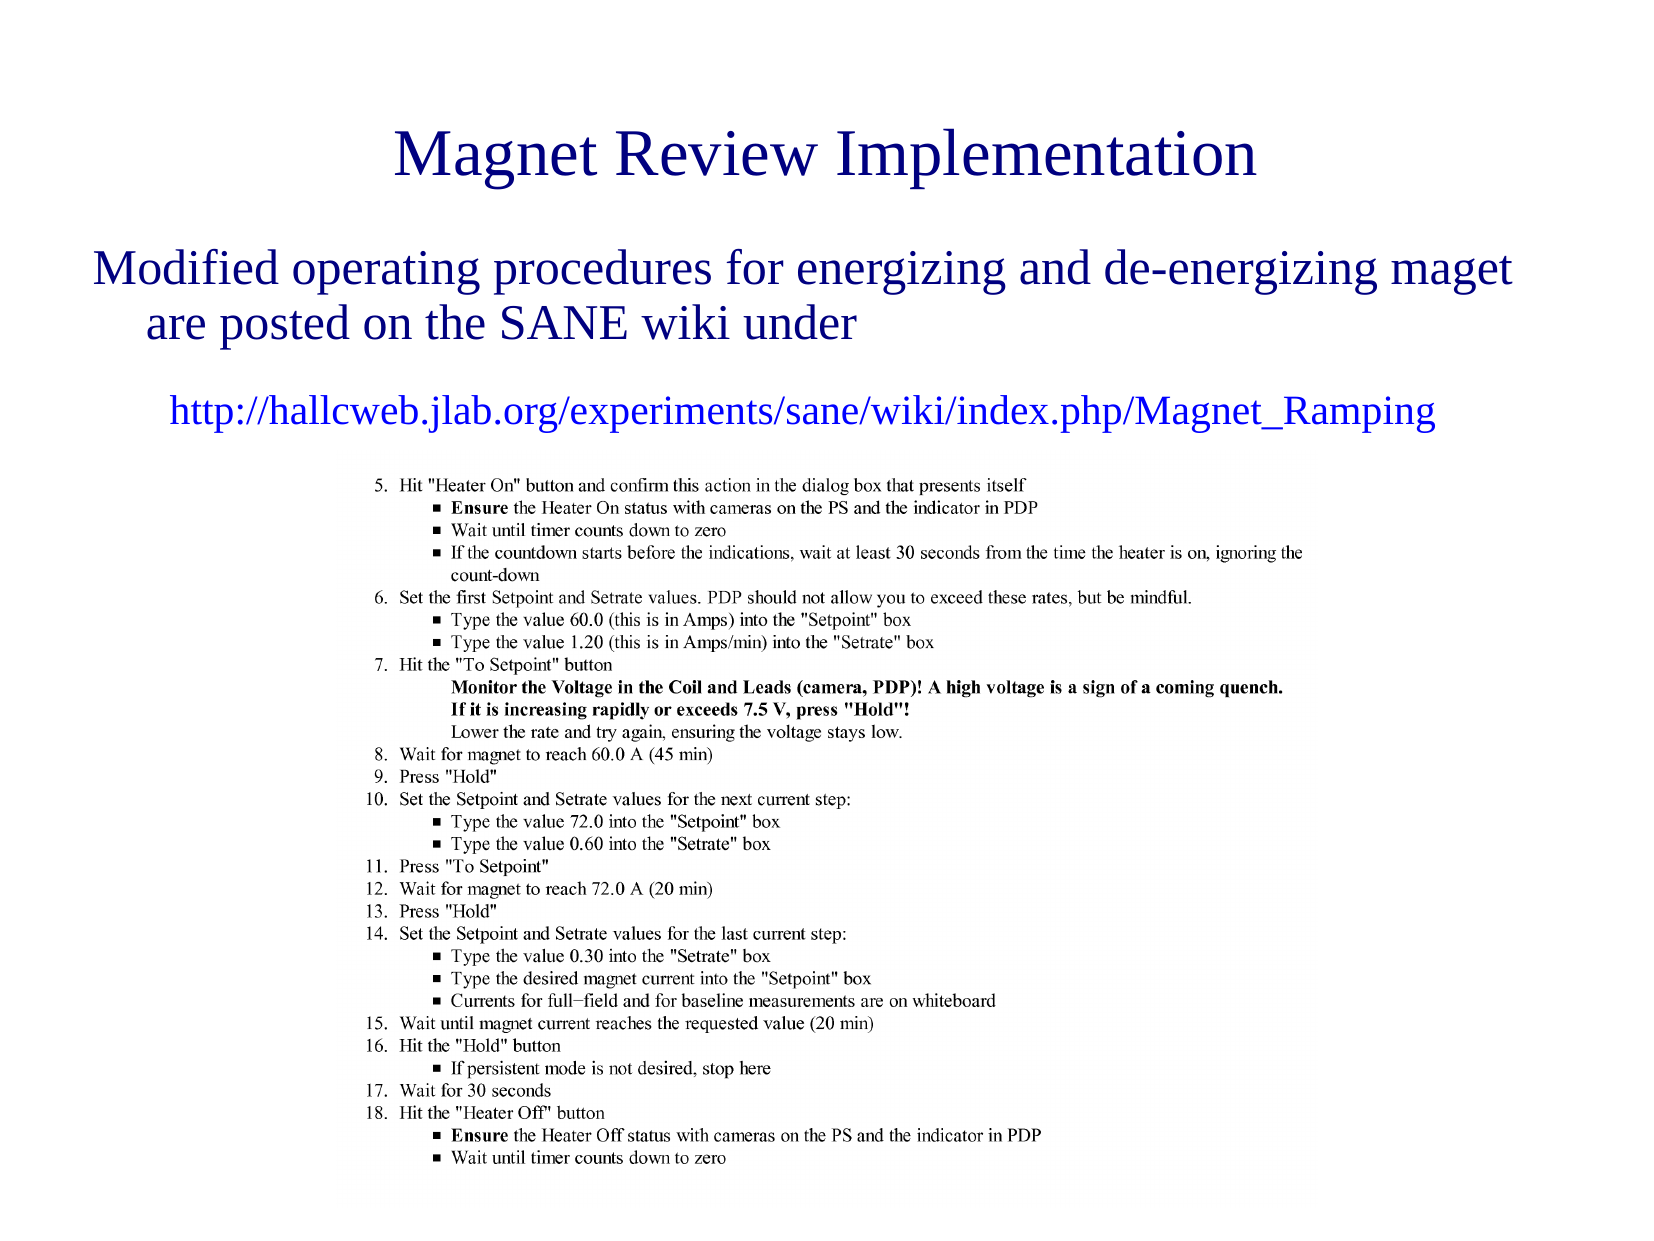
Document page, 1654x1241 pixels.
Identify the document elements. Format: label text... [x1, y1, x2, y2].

list Modified operating procedures for energizing and de-energizing maget are posted on the SANE wiki under http://hallcweb.jlab.org/experiments/sane/wiki/index.php/Magnet_Ramping [75, 240, 1564, 481]
title Magnet Review Implementation [82, 49, 1571, 257]
picture [336, 450, 1318, 1208]
